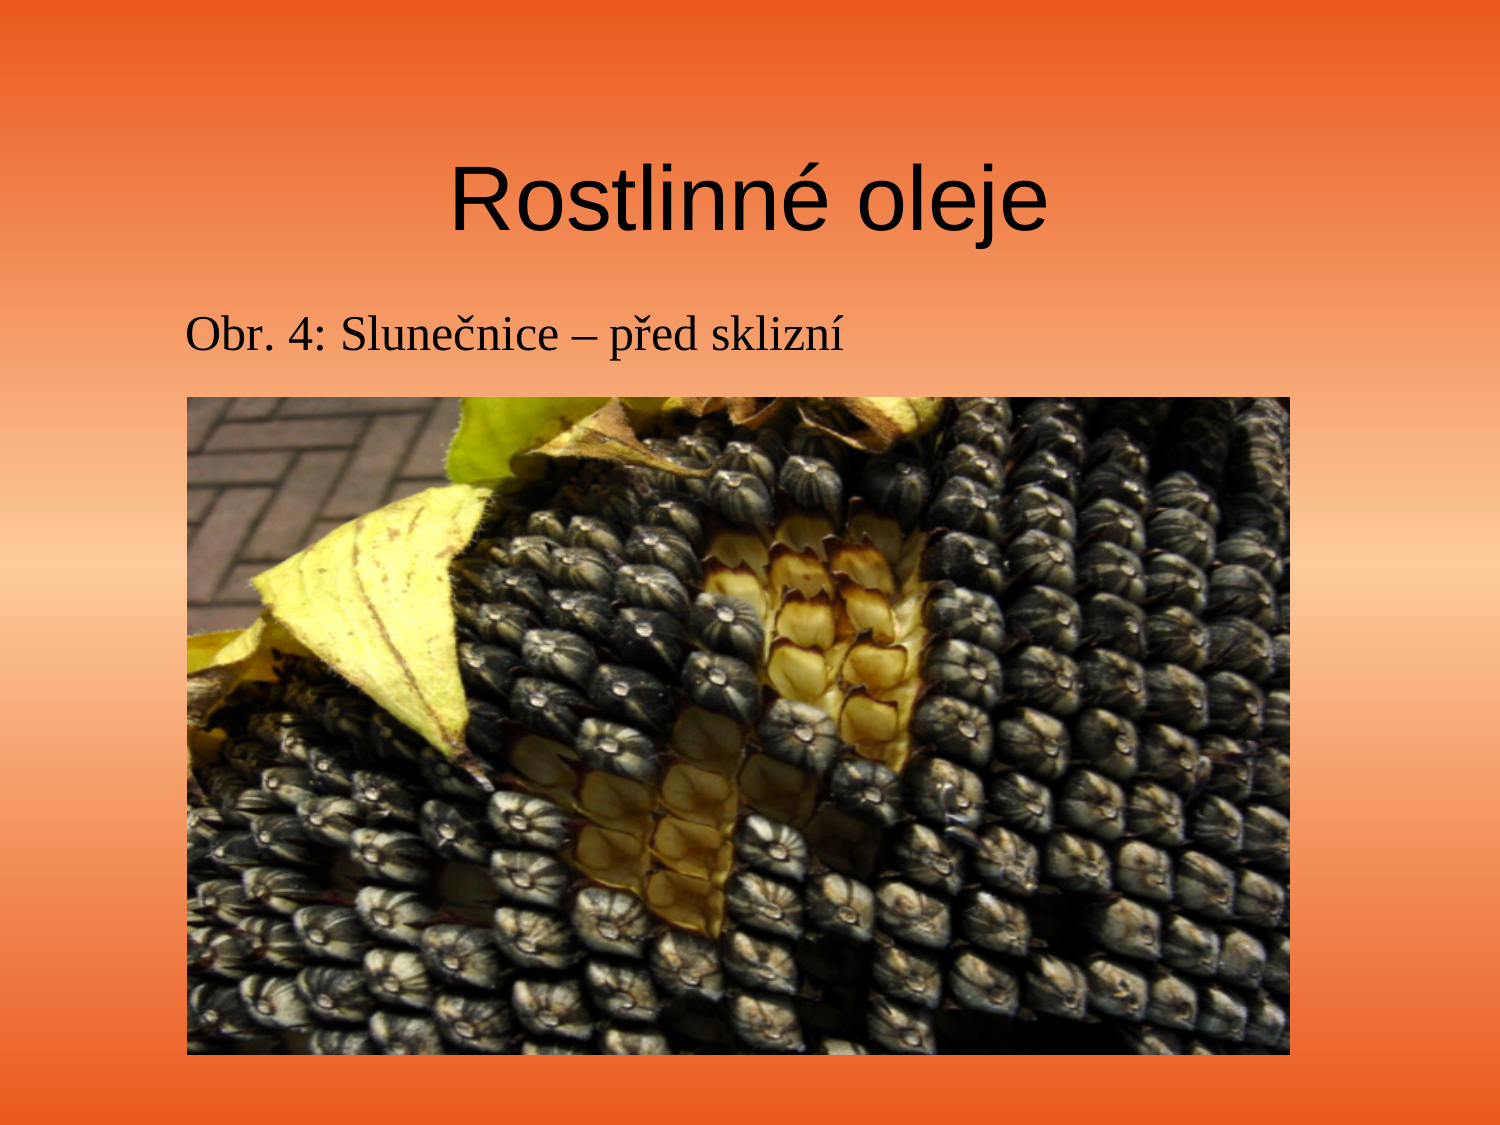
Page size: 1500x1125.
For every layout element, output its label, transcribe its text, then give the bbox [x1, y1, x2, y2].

text_box [187, 397, 1290, 1055]
text_box Obr. 4: Slunečnice – před sklizní [171, 292, 892, 369]
title Rostlinné oleje [112, 99, 1388, 288]
